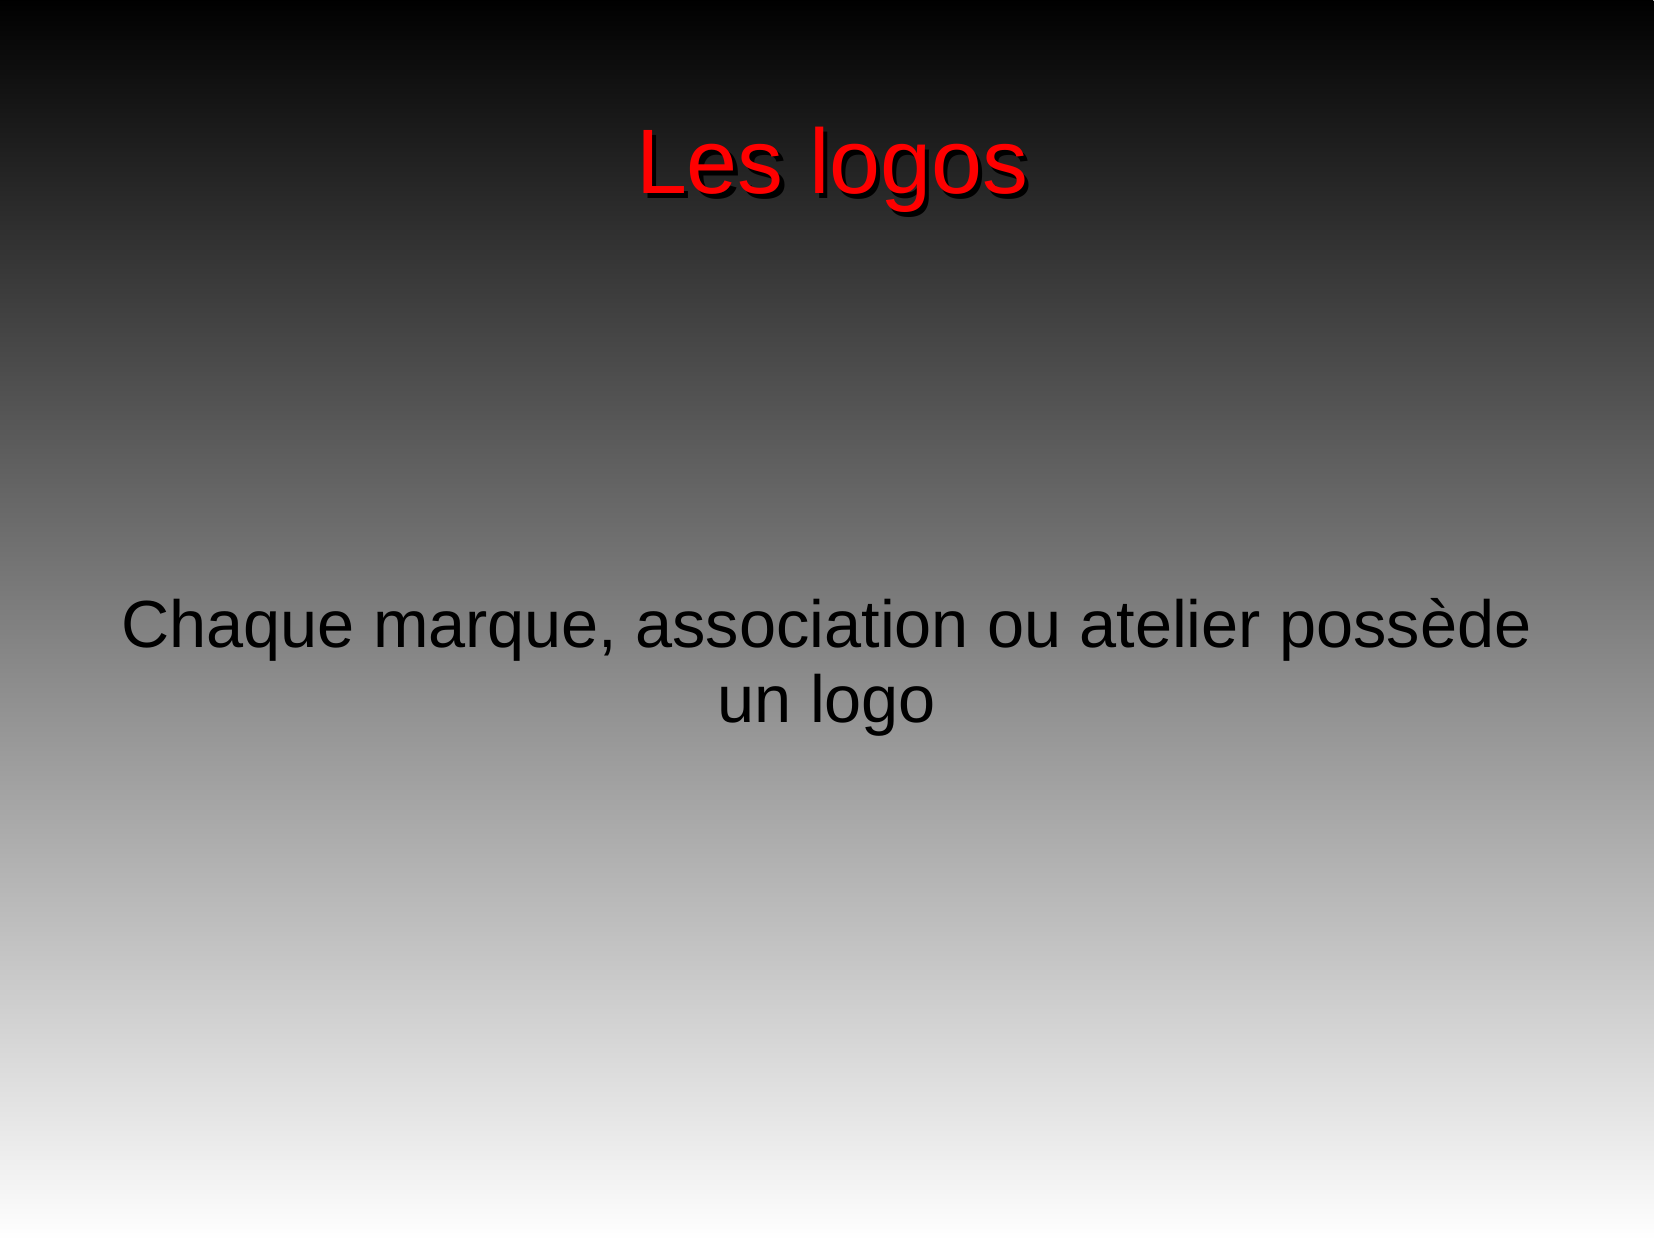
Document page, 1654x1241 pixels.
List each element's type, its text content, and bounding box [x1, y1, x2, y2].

title Les logos [88, 58, 1577, 266]
subtitle Chaque marque, association ou atelier possède un logo [82, 290, 1571, 1109]
